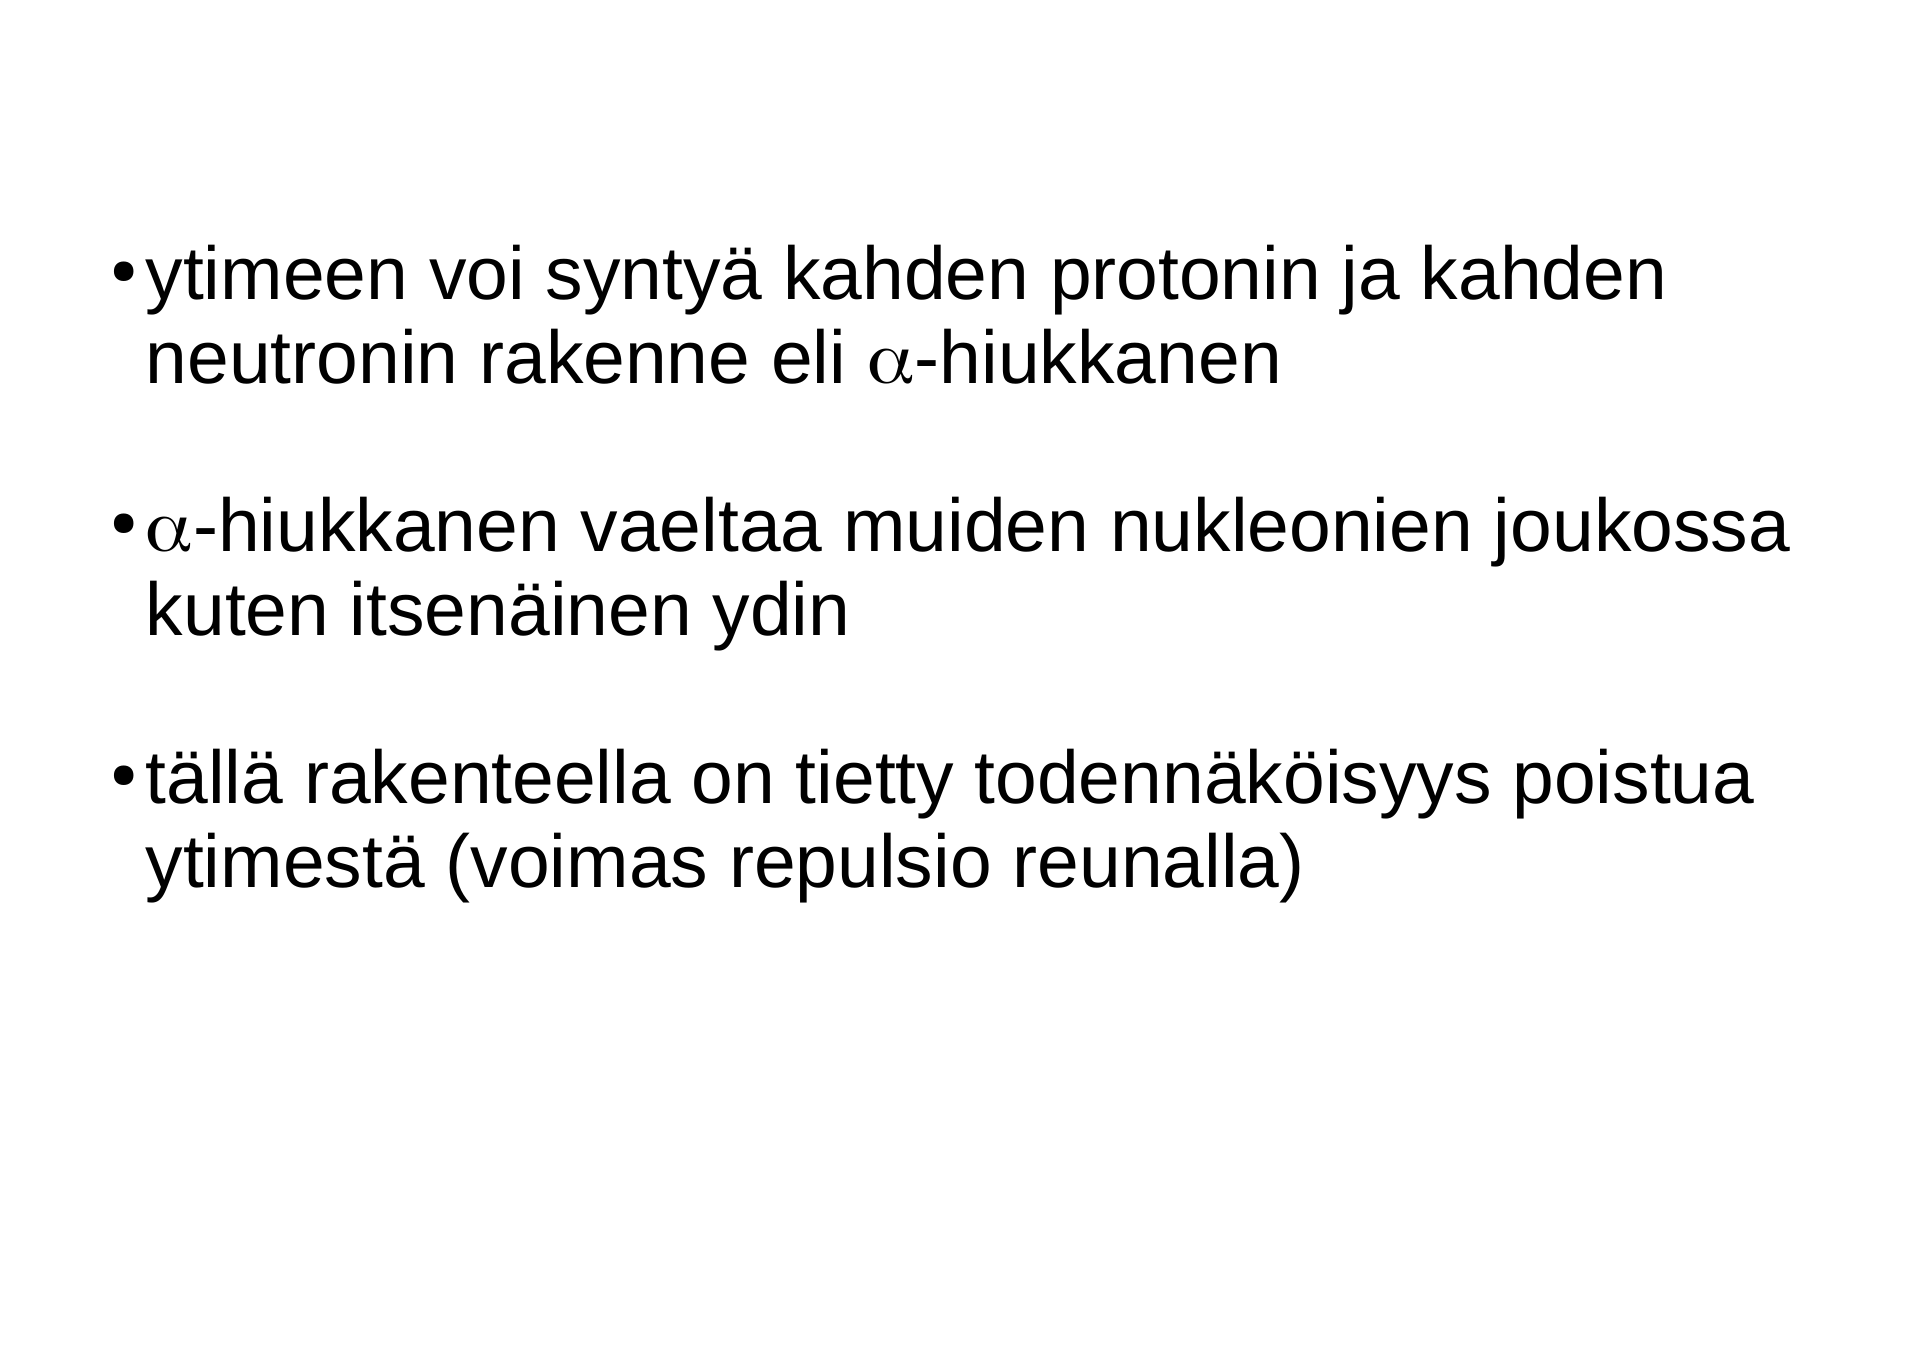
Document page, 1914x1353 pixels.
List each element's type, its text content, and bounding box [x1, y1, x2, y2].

text_box ytimeen voi syntyä kahden protonin ja kahden neutronin rakenne eli a-hiukkanen a-hiukkanen vaeltaa muiden nukleonien joukossa kuten itsenäinen ydin tällä rakenteella on tietty todennäköisyys poistua ytimestä (voimas repulsio reunalla) [95, 224, 1807, 1174]
